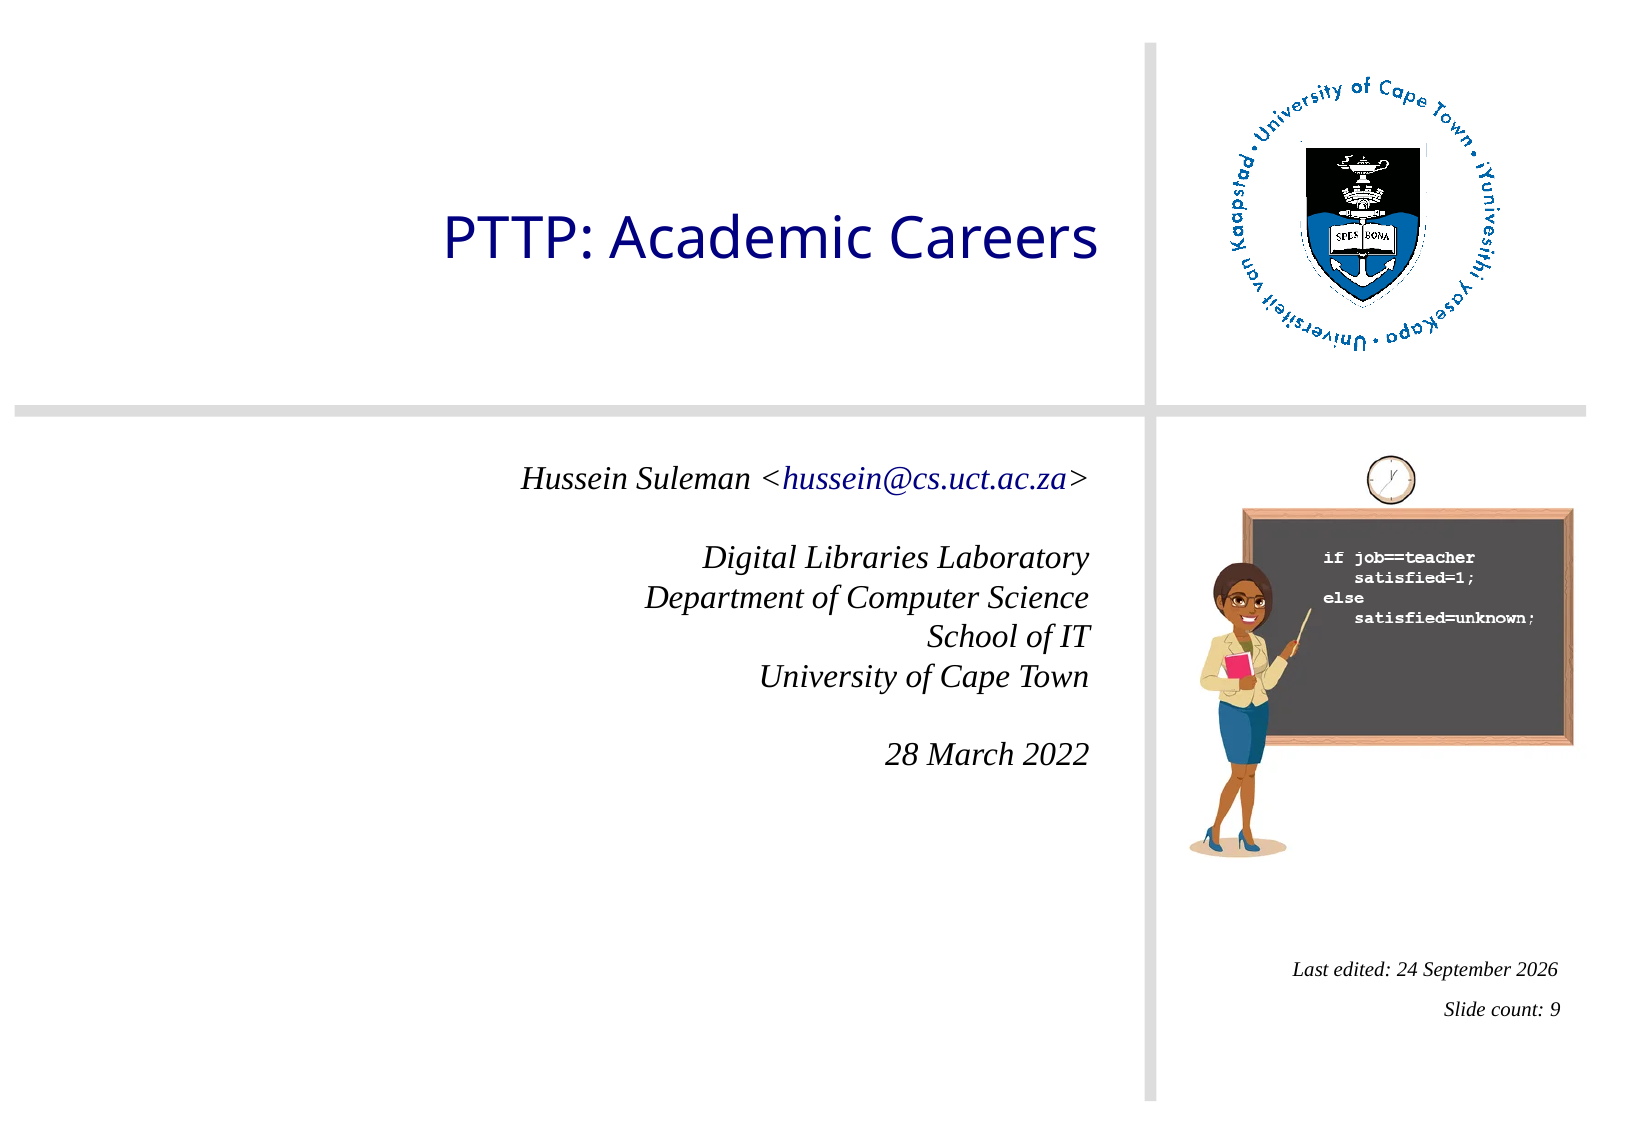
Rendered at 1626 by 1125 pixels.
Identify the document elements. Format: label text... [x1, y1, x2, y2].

picture [1174, 449, 1588, 863]
title PTTP: Academic Careers [55, 104, 1100, 367]
picture [1169, 42, 1535, 386]
subtitle Hussein Suleman <hussein@cs.uct.ac.za> Digital Libraries Laboratory Department of Computer Science School of IT University of Cape Town 28 March 2022 [58, 458, 1105, 1069]
